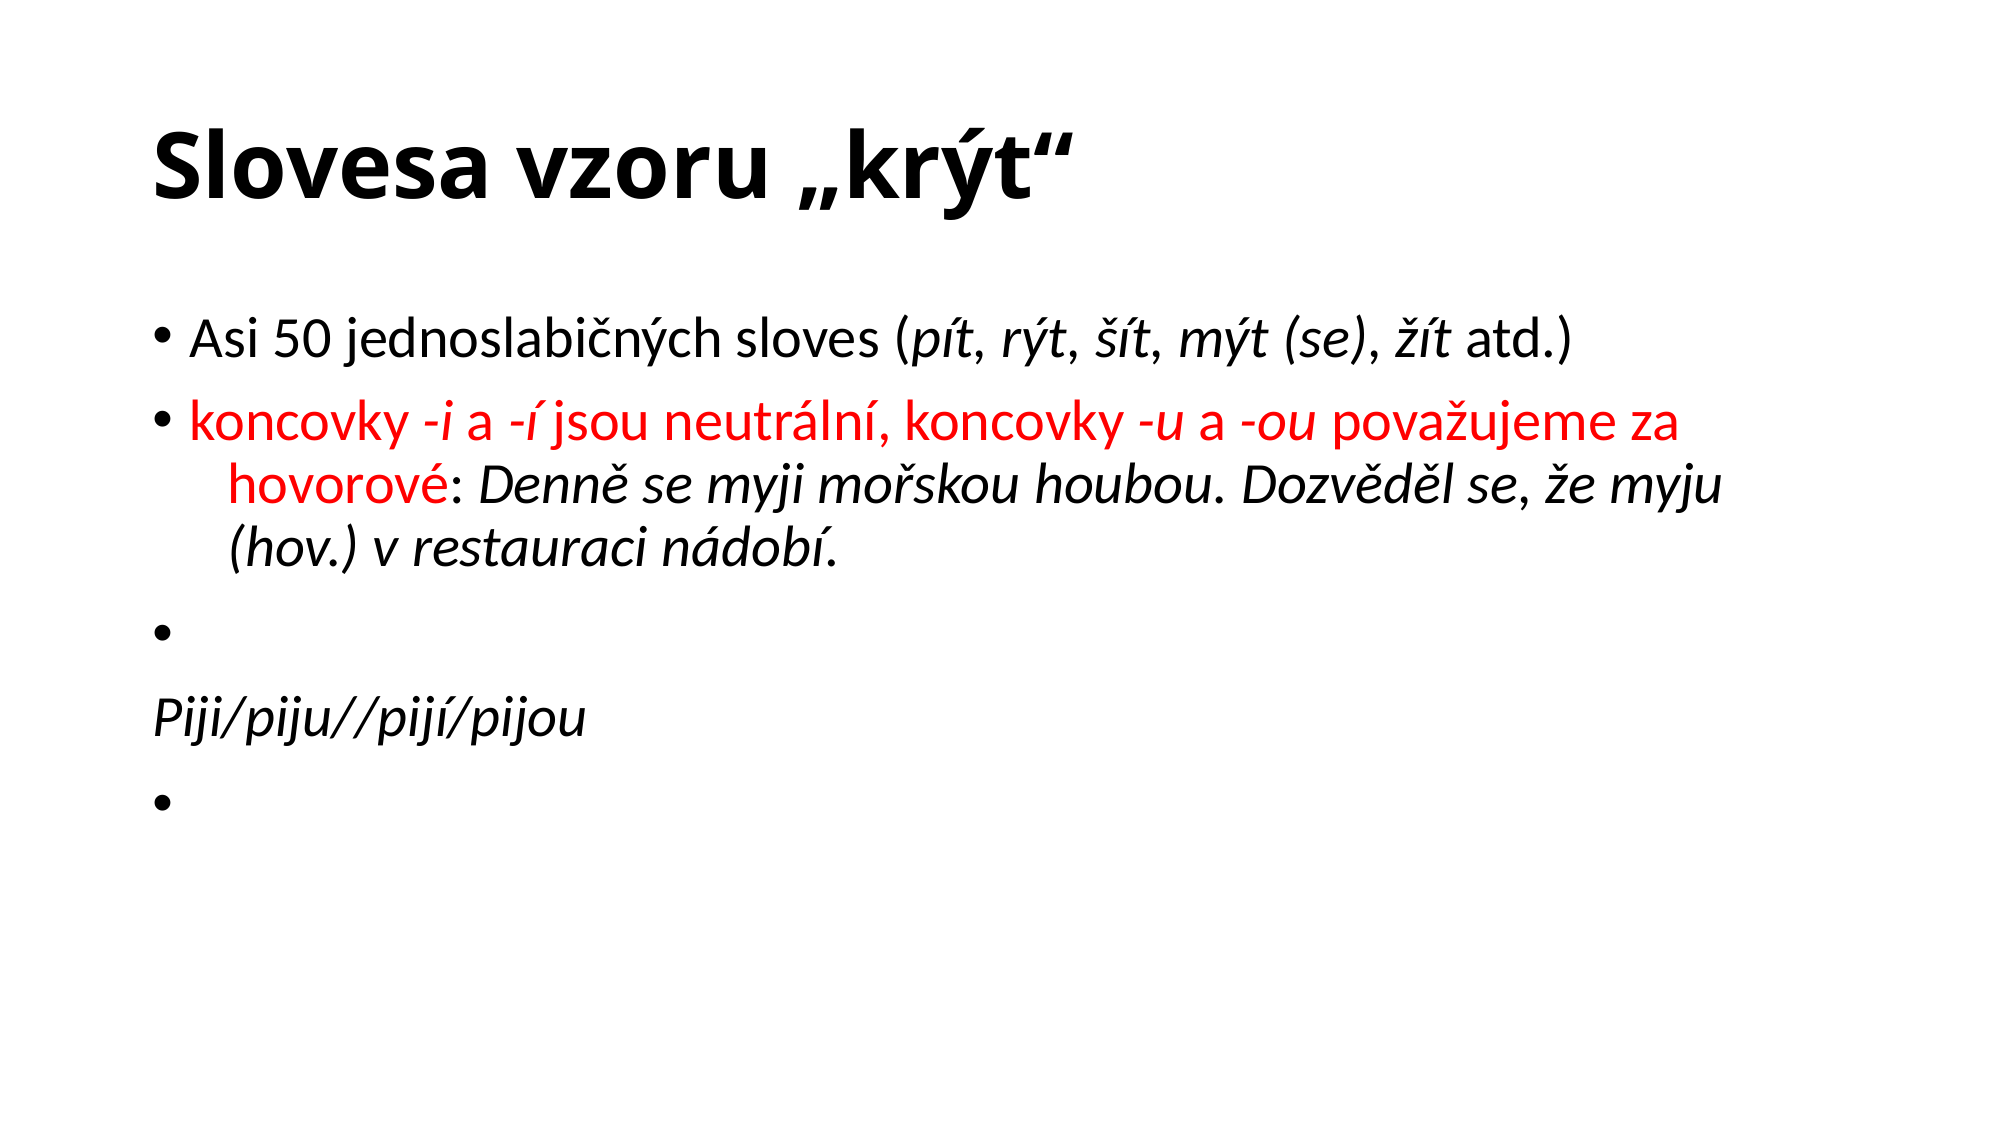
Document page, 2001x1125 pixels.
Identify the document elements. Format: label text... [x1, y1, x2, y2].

title Slovesa vzoru „krýt“ [137, 59, 1863, 278]
list Asi 50 jednoslabičných sloves (pít, rýt, šít, mýt (se), žít atd.) koncovky -i a -í jsou neutrální, koncovky -u a -ou považujeme za hovorové: Denně se myji mořskou houbou. Dozvěděl se, že myju (hov.) v restauraci nádobí. Piji/piju//pijí/pijou [137, 299, 1863, 1014]
